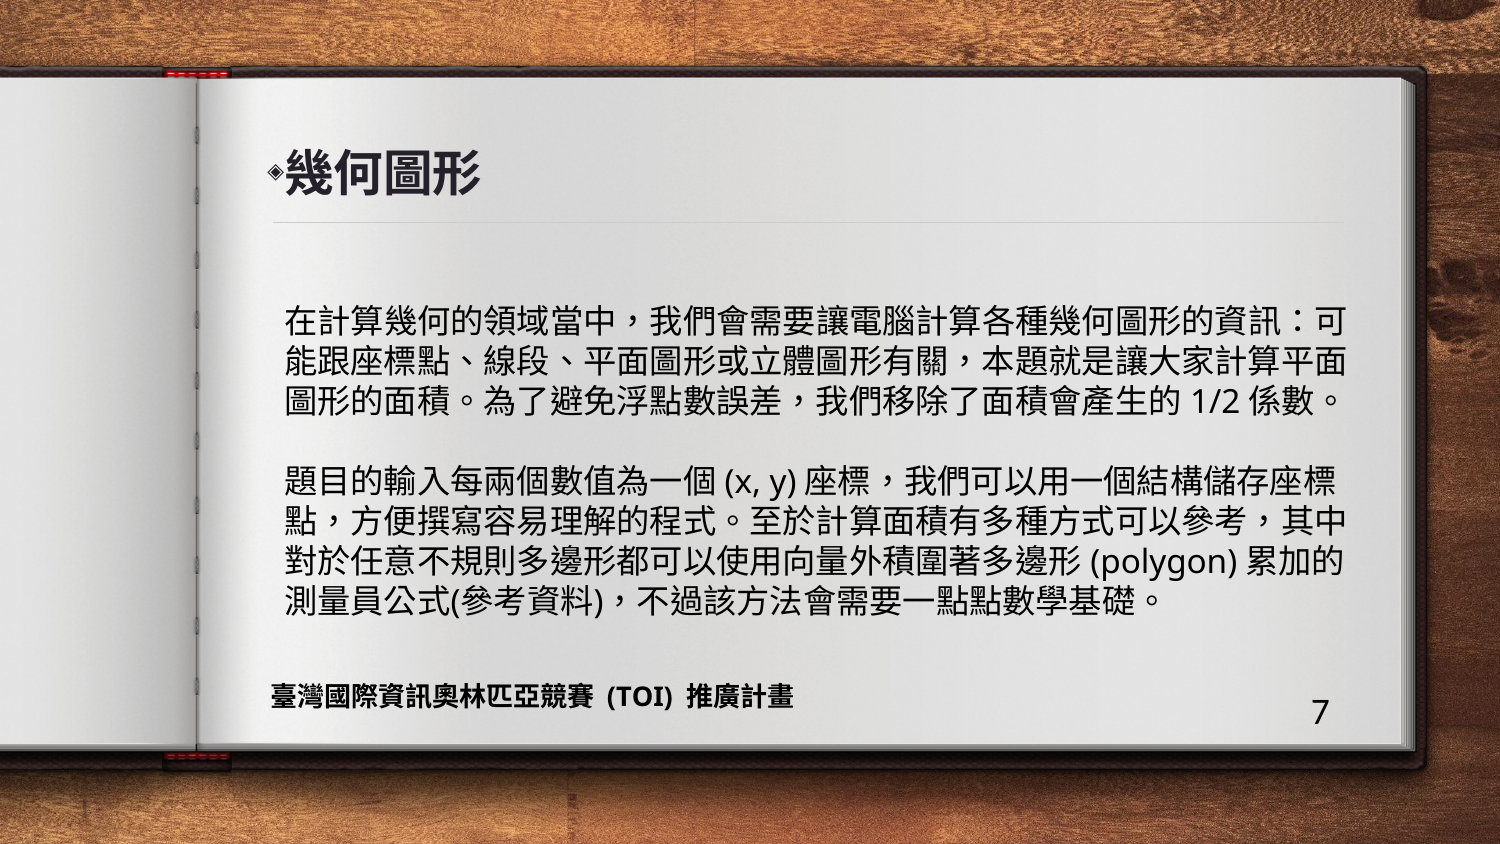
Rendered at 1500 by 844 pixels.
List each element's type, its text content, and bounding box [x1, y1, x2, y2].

text_box 在計算幾何的領域當中，我們會需要讓電腦計算各種幾何圖形的資訊：可能跟座標點、線段、平面圖形或立體圖形有關，本題就是讓大家計算平面圖形的面積。為了避免浮點數誤差，我們移除了面積會產生的1/2係數。 題目的輸入每兩個數值為一個(x, y)座標，我們可以用一個結構儲存座標點，方便撰寫容易理解的程式。至於計算面積有多種方式可以參考，其中對於任意不規則多邊形都可以使用向量外積圍著多邊形(polygon)累加的測量員公式(參考資料)，不過該方法會需要一點點數學基礎。 [269, 293, 1367, 632]
list 幾何圖形 [252, 126, 1194, 216]
text_box [1295, 672, 1386, 737]
